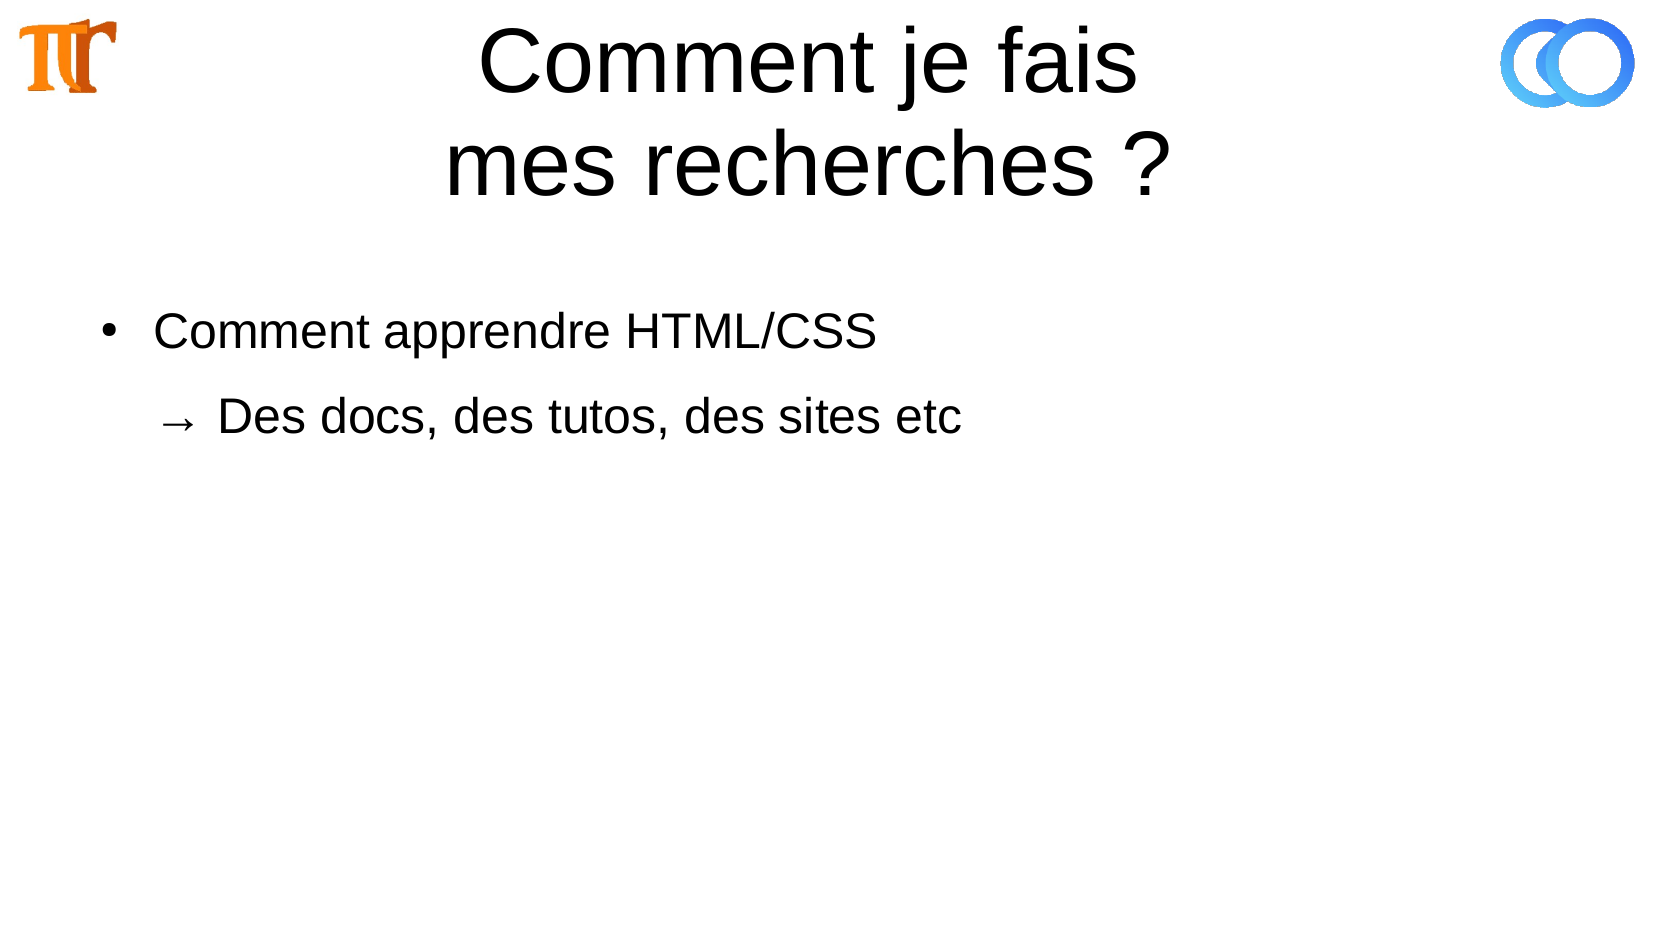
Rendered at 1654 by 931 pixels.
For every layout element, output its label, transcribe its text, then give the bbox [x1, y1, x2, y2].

title Comment je fais mes recherches ? [64, 9, 1554, 215]
list Comment apprendre HTML/CSS → Des docs, des tutos, des sites etc [82, 217, 1571, 758]
picture [17, 5, 119, 107]
picture [1450, 0, 1654, 142]
